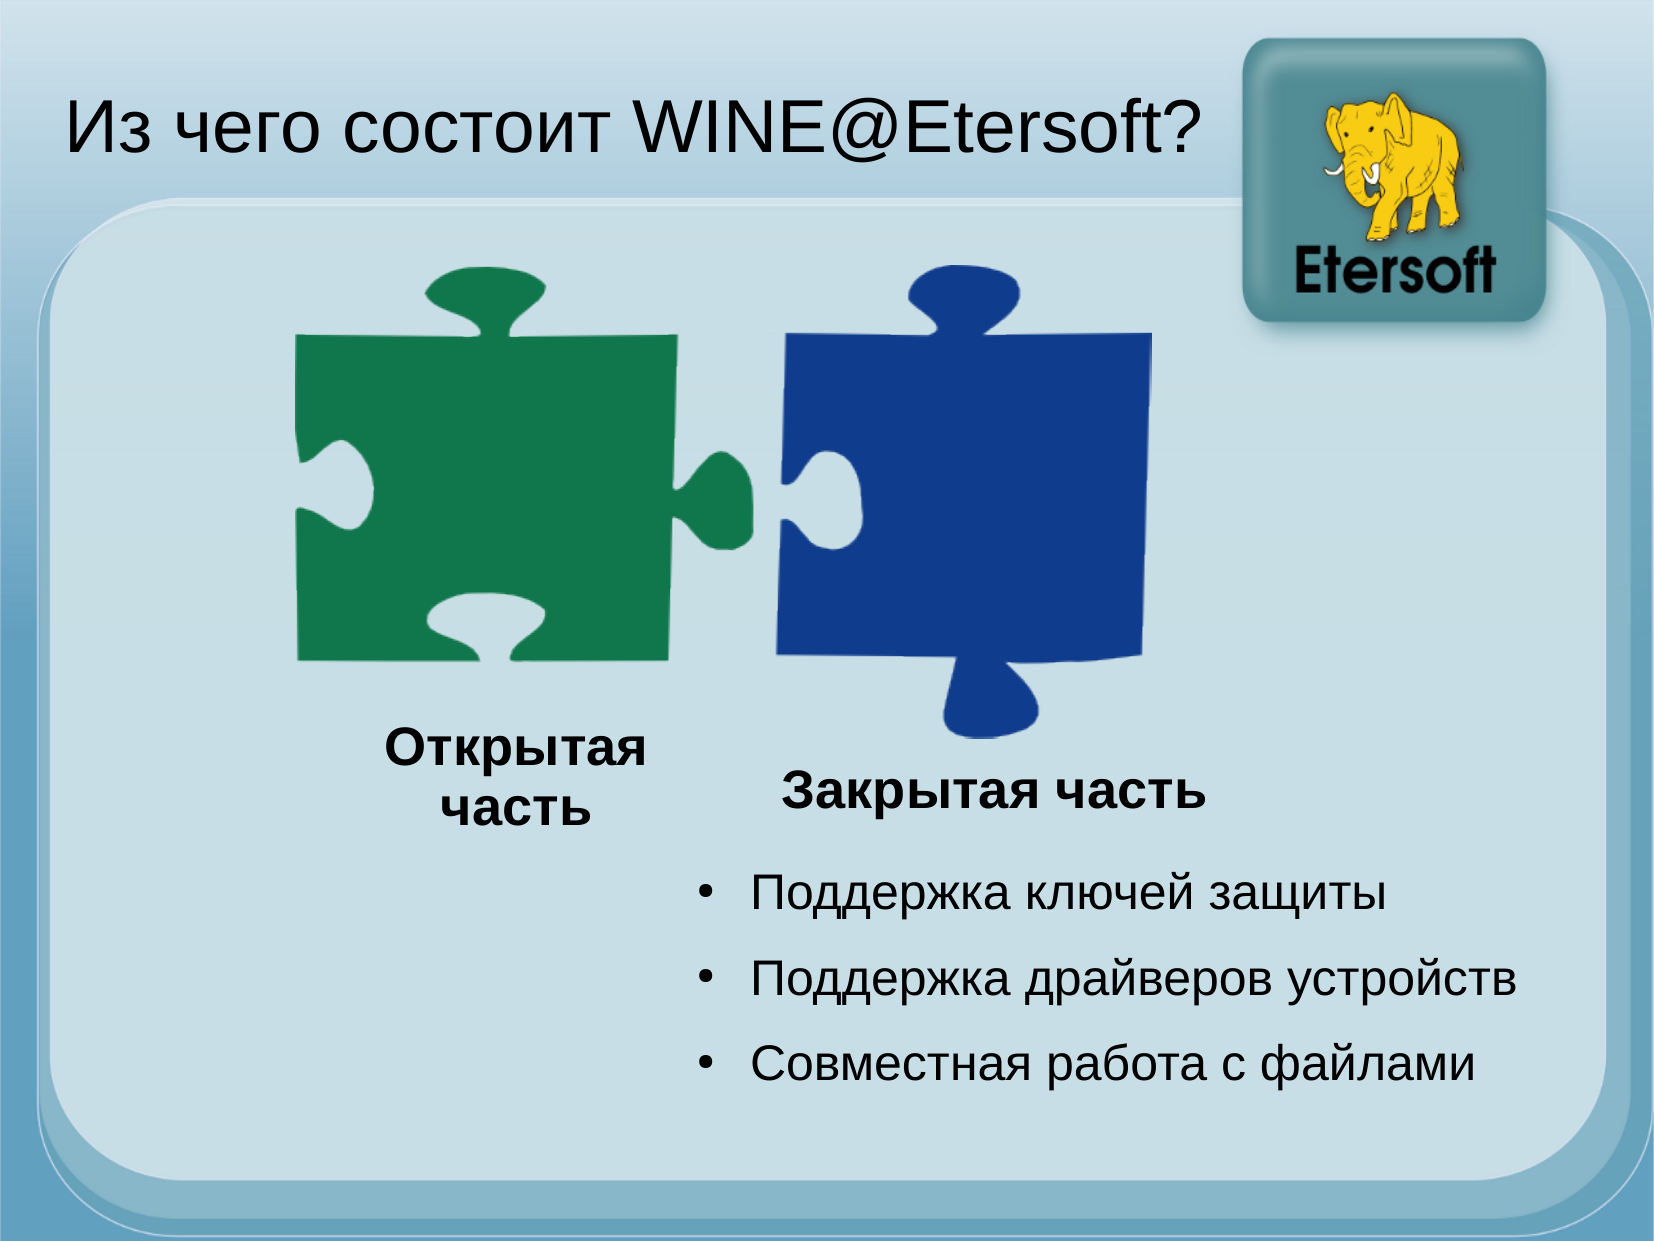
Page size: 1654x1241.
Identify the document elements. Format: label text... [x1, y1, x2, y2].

text_box Открытая часть [324, 708, 709, 845]
list Поддержка ключей защиты Поддержка драйверов устройств Совместная работа с файлами [679, 864, 1536, 1152]
title Из чего состоит WINE@Etersoft? [0, 0, 1329, 254]
picture [0, 0, 1654, 1241]
text_box Закрытая часть [758, 751, 1232, 828]
